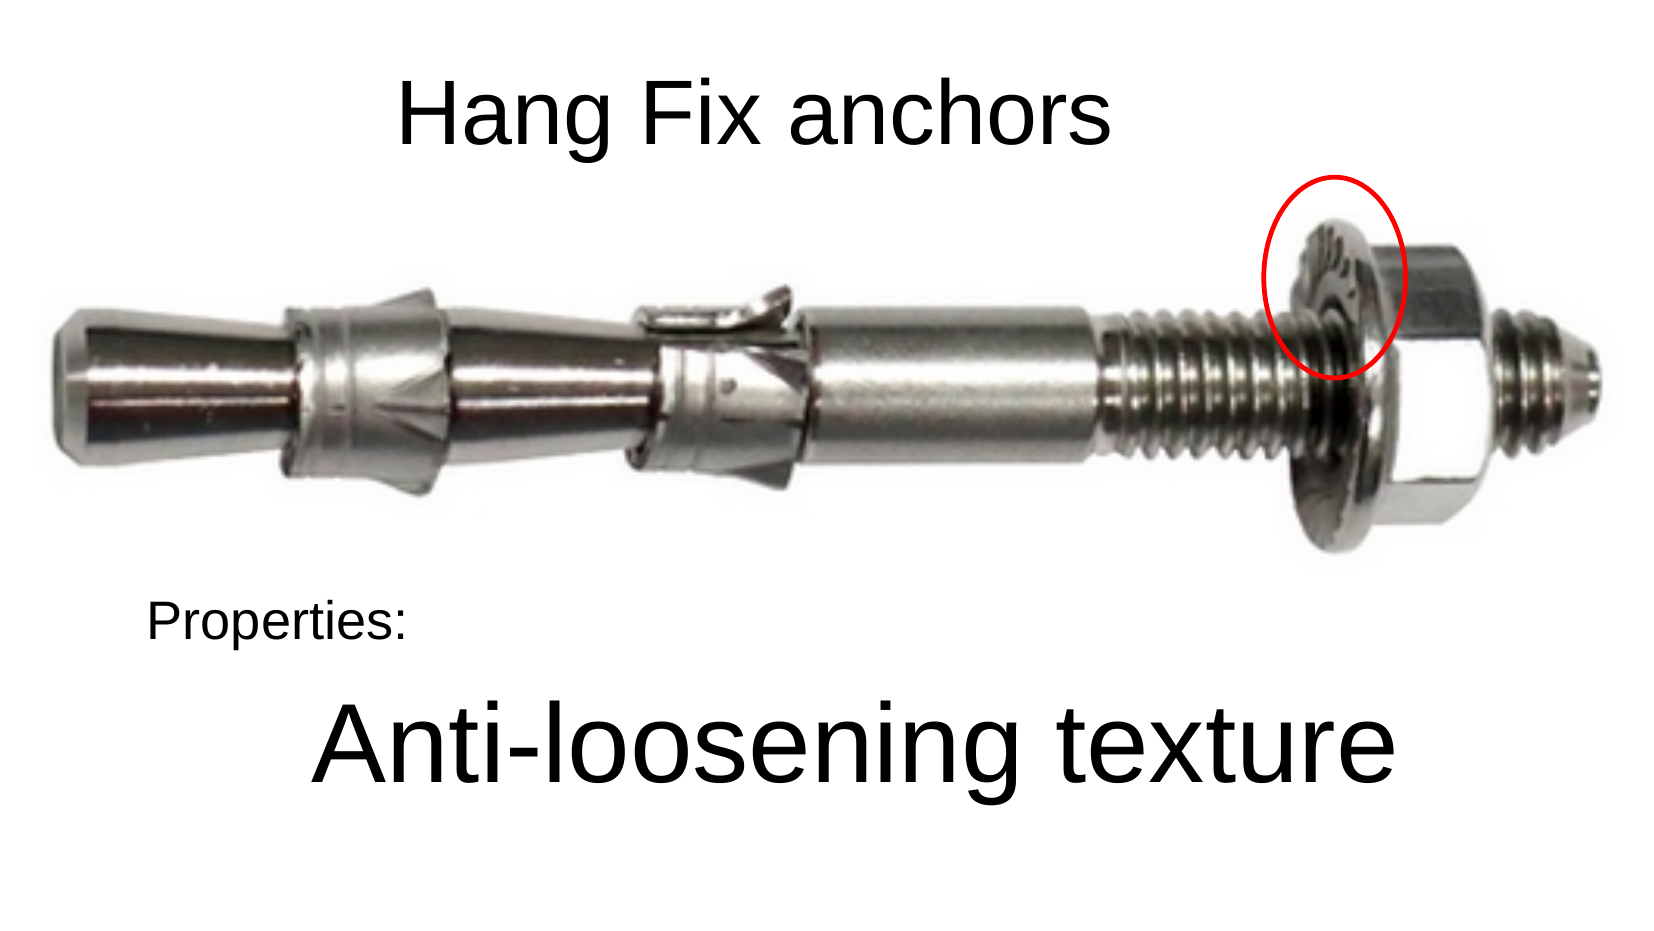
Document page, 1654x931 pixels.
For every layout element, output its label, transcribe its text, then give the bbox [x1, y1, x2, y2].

title Hang Fix anchors [23, 35, 1512, 191]
picture [1267, 210, 1403, 375]
list Properties: Anti-loosening texture [75, 590, 1564, 931]
title Hang Fix anchors [1305, 180, 1365, 191]
picture [14, 210, 1622, 573]
